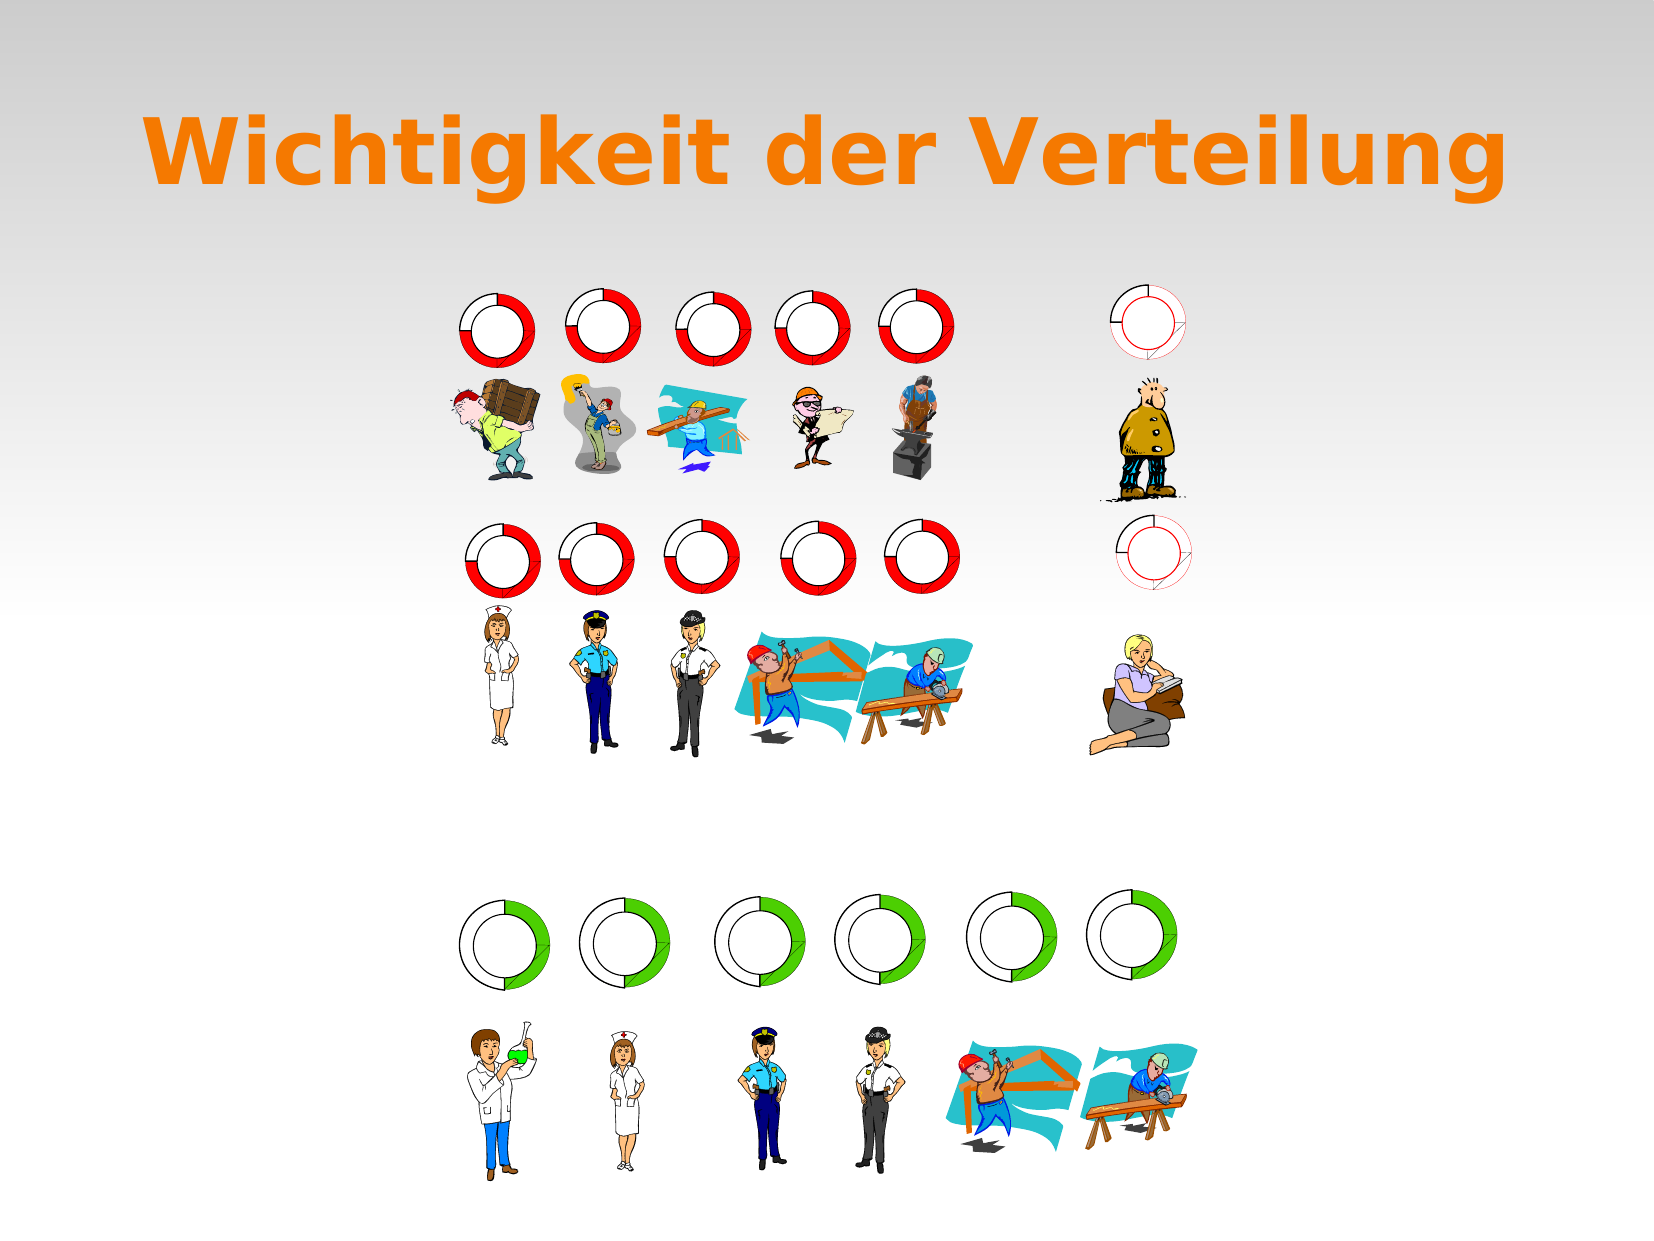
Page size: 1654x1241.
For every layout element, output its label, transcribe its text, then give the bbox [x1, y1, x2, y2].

picture [413, 184, 1198, 1182]
title Wichtigkeit der Verteilung [82, 49, 1571, 257]
